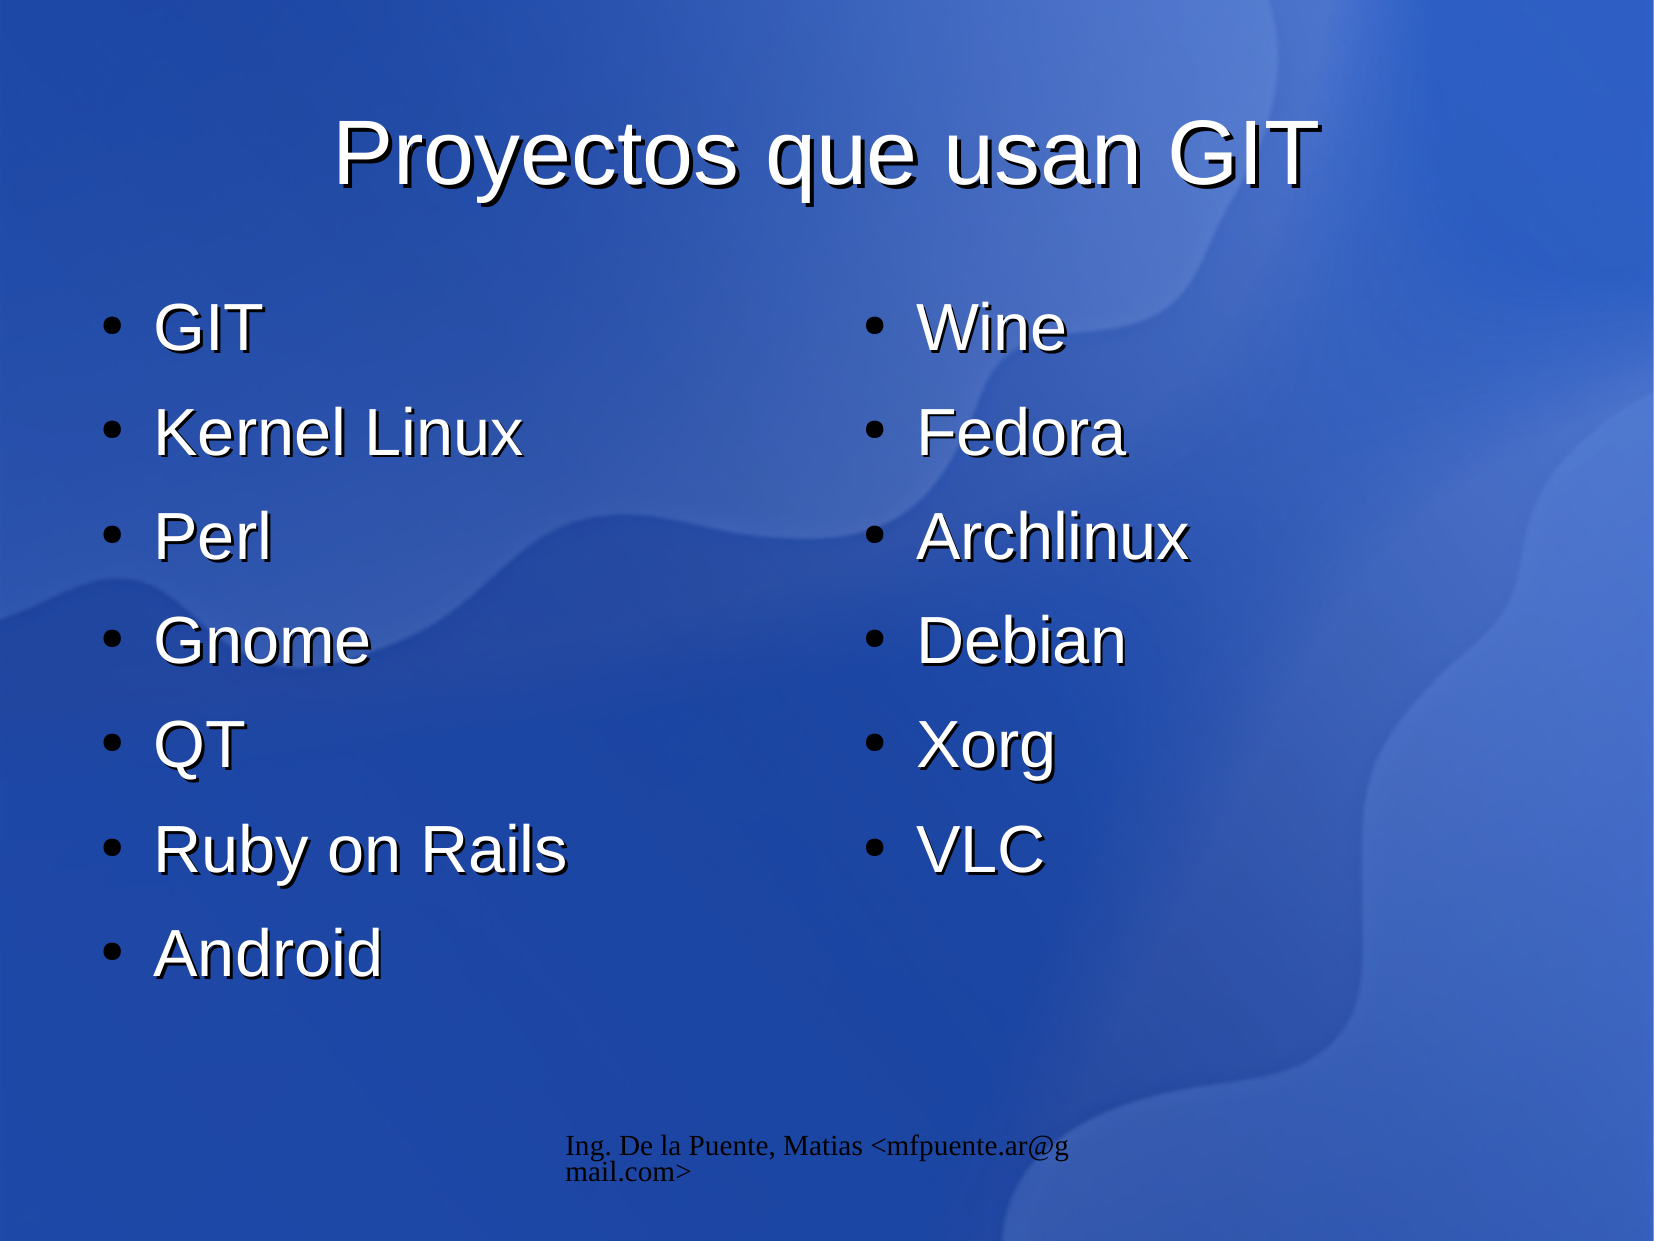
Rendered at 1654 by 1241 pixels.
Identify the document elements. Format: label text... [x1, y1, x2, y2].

picture [0, 0, 1654, 1241]
title Proyectos que usan GIT [82, 49, 1571, 257]
list Wine Fedora Archlinux Debian Xorg VLC [845, 290, 1572, 1094]
list GIT Kernel Linux Perl Gnome QT Ruby on Rails Android [82, 290, 809, 1109]
